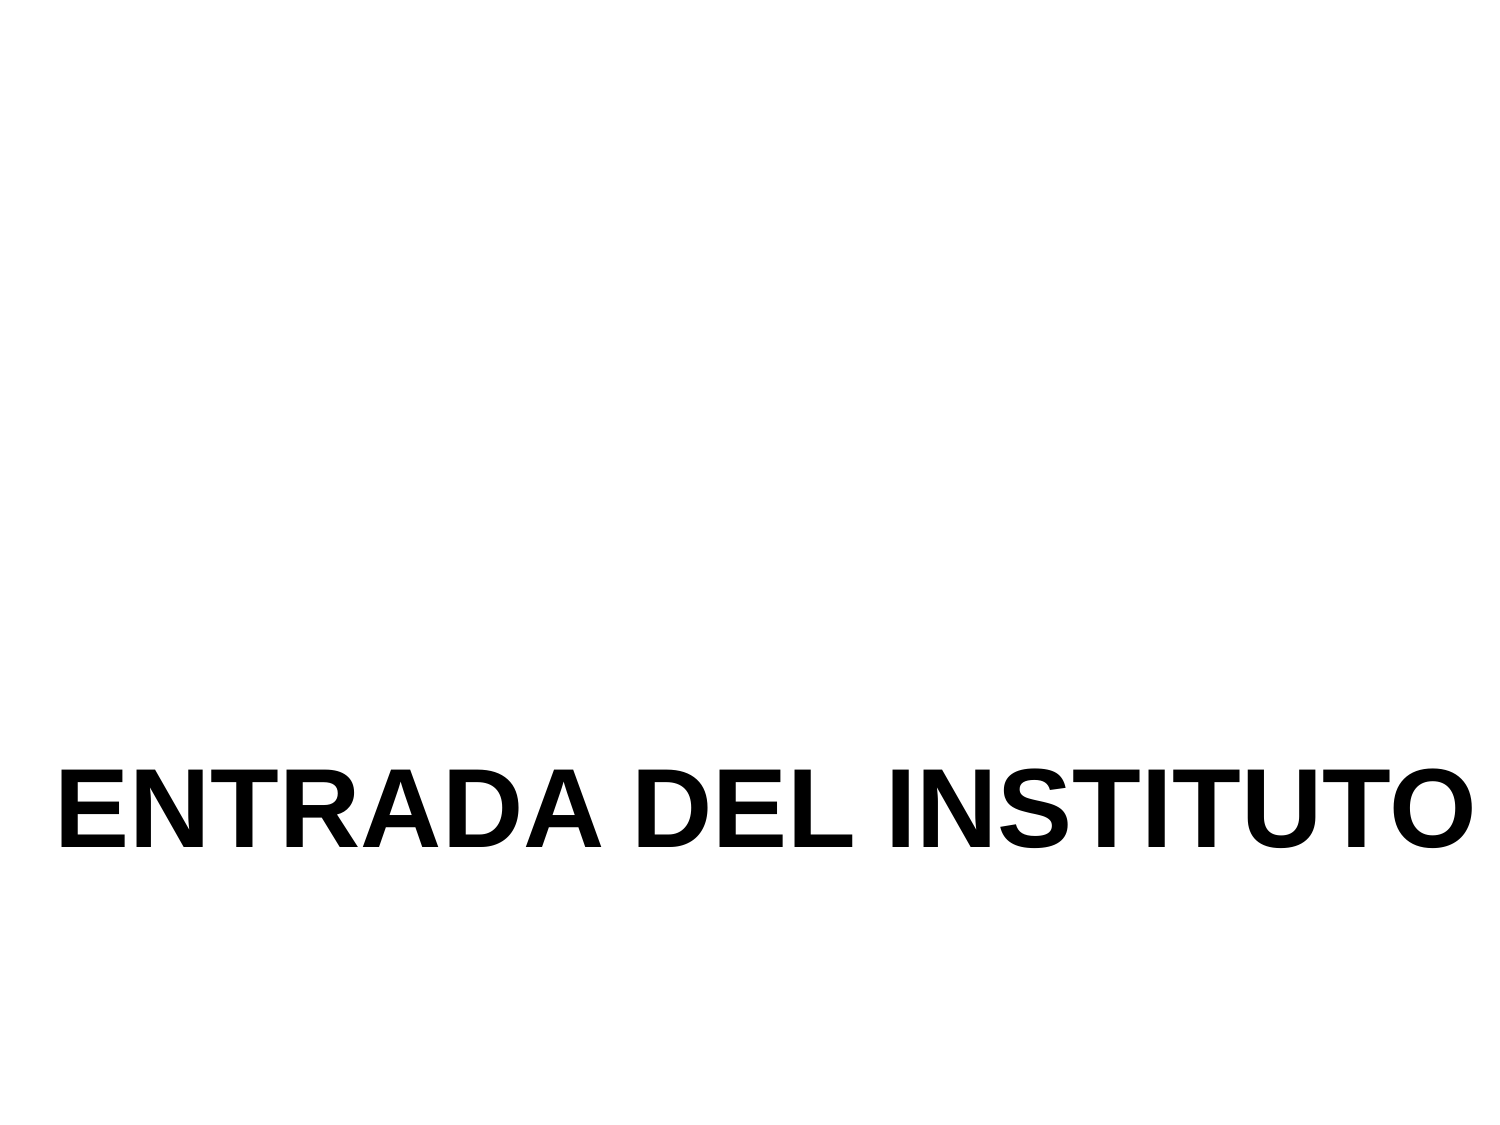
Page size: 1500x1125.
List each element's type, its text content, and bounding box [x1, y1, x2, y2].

text_box Entrada del instituto [40, 728, 1493, 878]
